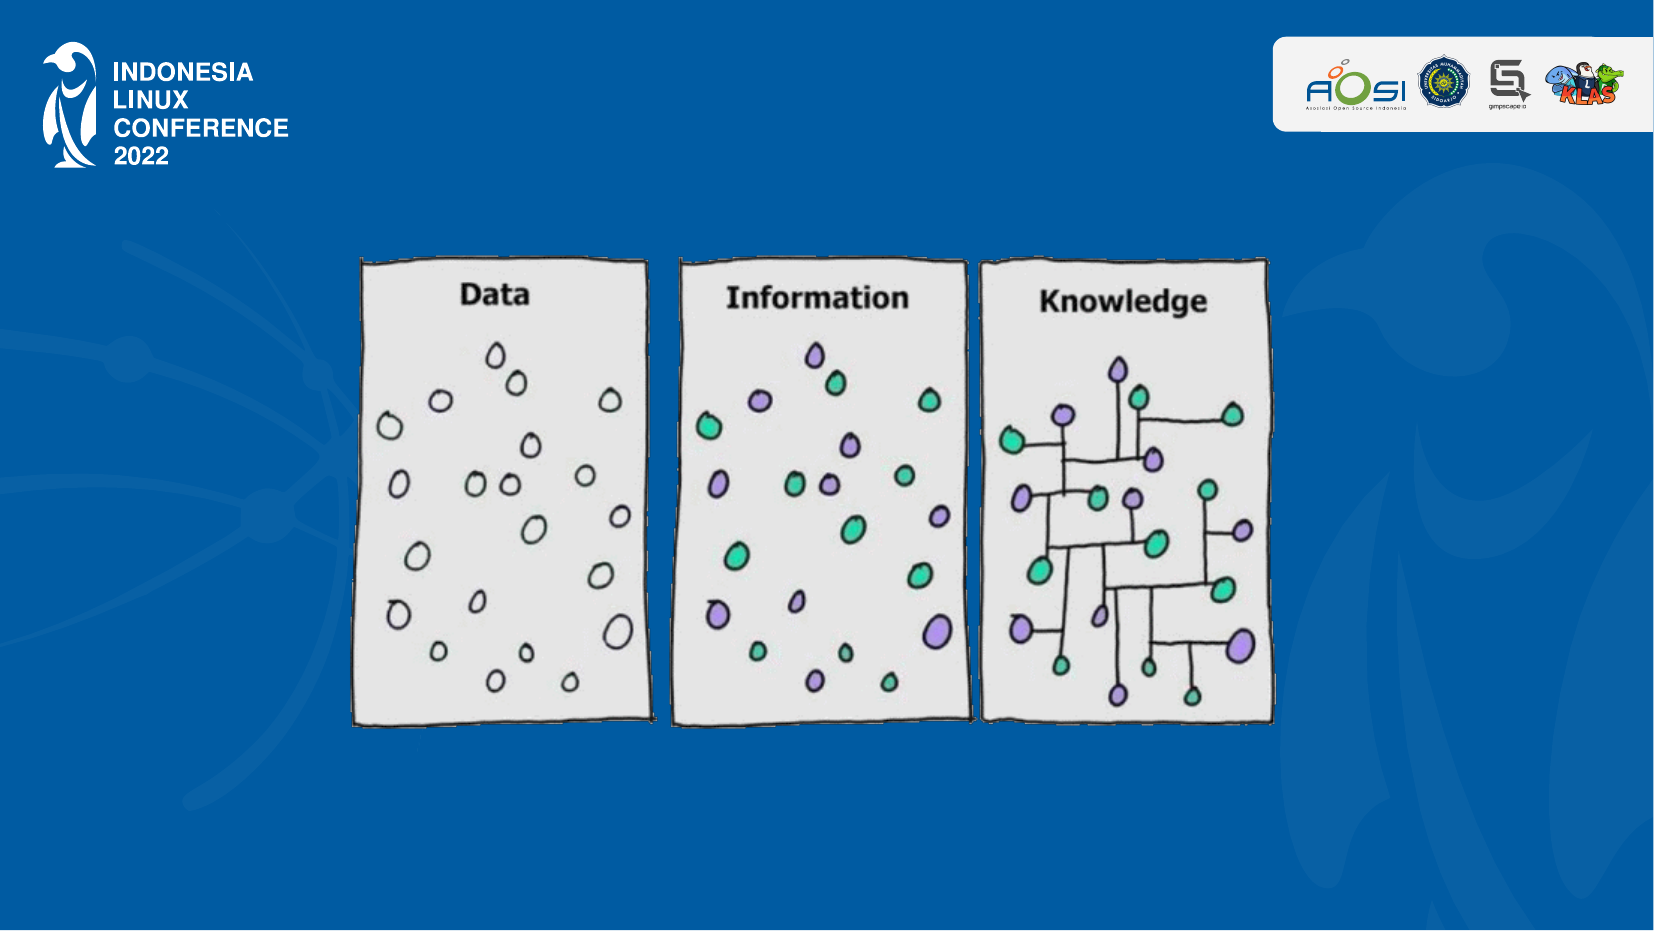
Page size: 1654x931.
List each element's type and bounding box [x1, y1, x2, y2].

picture [1545, 62, 1624, 105]
picture [337, 236, 1281, 751]
picture [1417, 54, 1471, 108]
